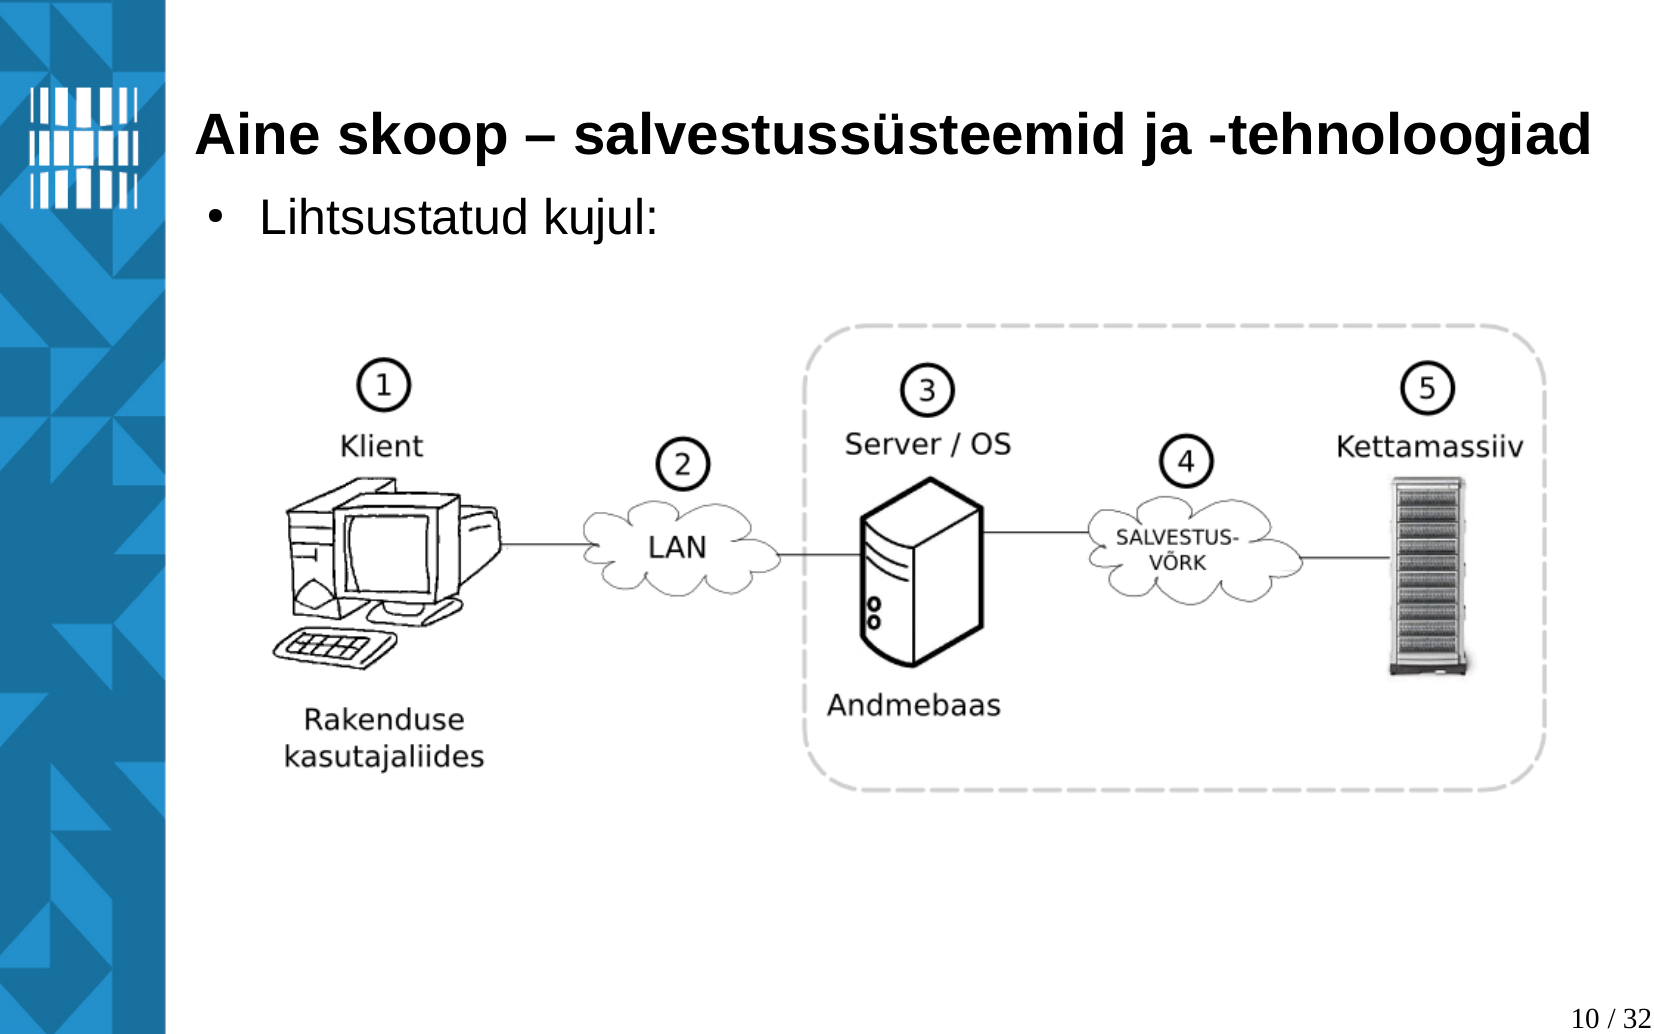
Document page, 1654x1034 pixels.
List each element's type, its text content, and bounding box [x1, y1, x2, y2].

title Aine skoop – salvestussüsteemid ja -tehnoloogiad [194, 97, 1642, 172]
picture [200, 288, 1597, 839]
list Lihtsustatud kujul: [188, 188, 934, 249]
